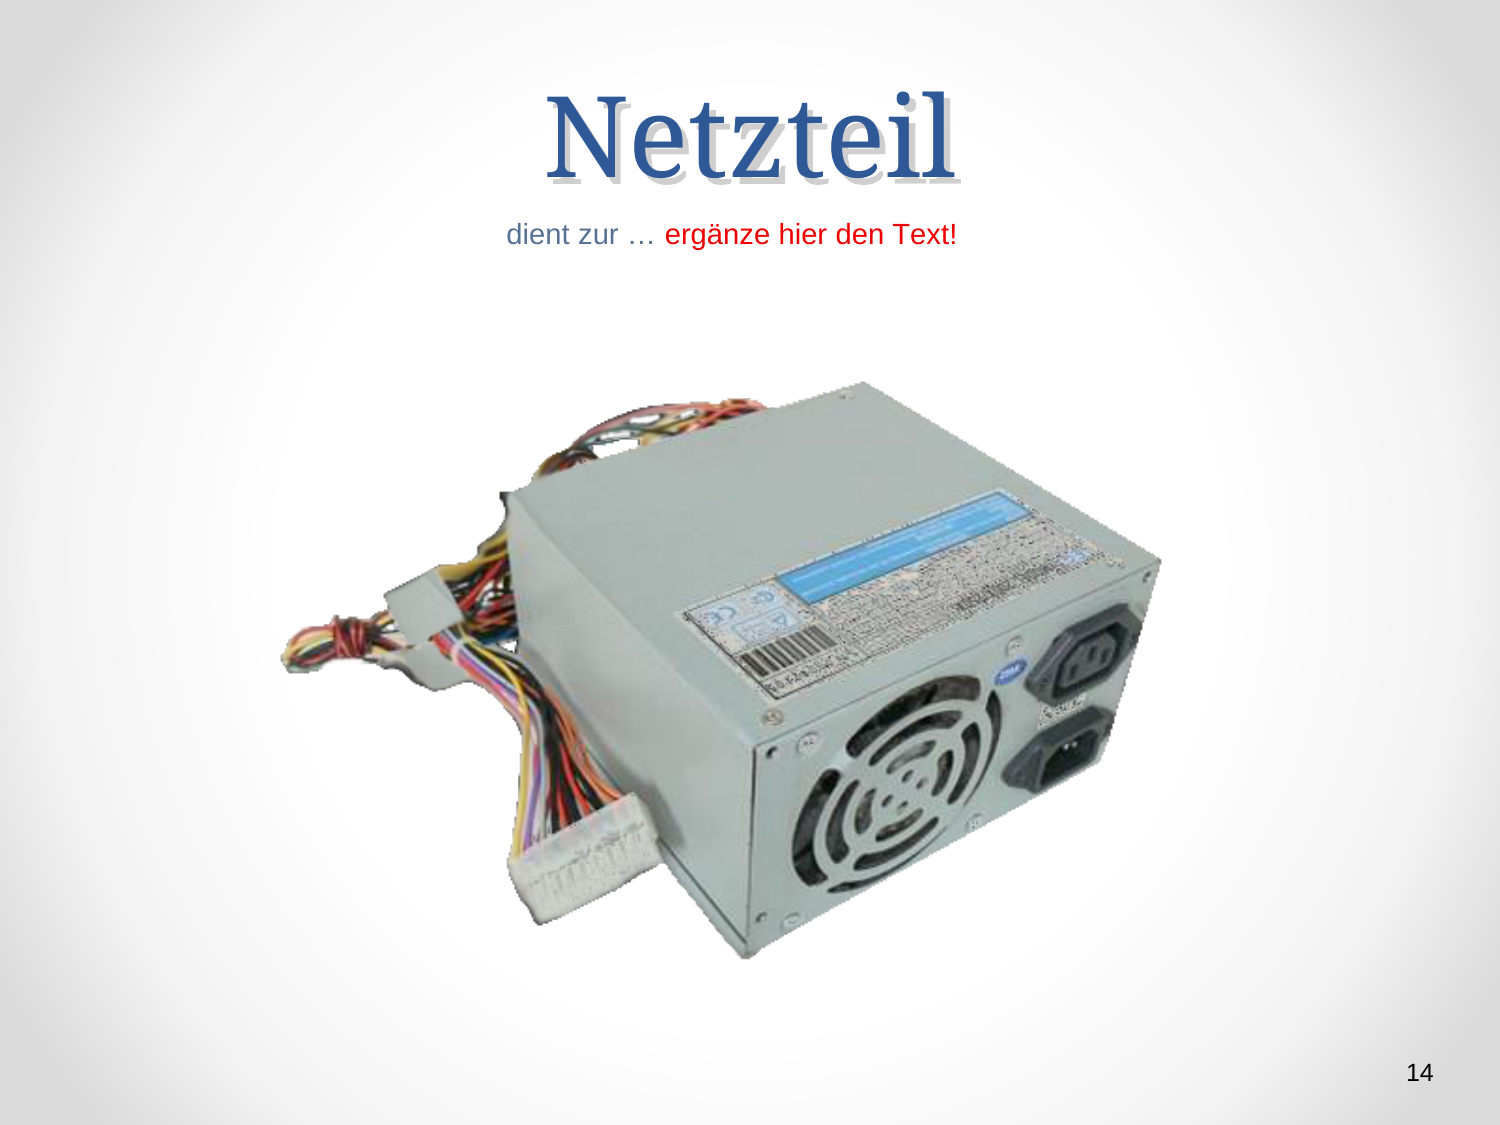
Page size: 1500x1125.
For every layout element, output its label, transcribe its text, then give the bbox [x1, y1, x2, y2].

text_box dient zur … ergänze hier den Text! [230, 207, 1235, 259]
text_box <Nummer> [1401, 1042, 1494, 1103]
title Netzteil [75, 71, 1426, 208]
picture [0, 0, 1500, 1125]
